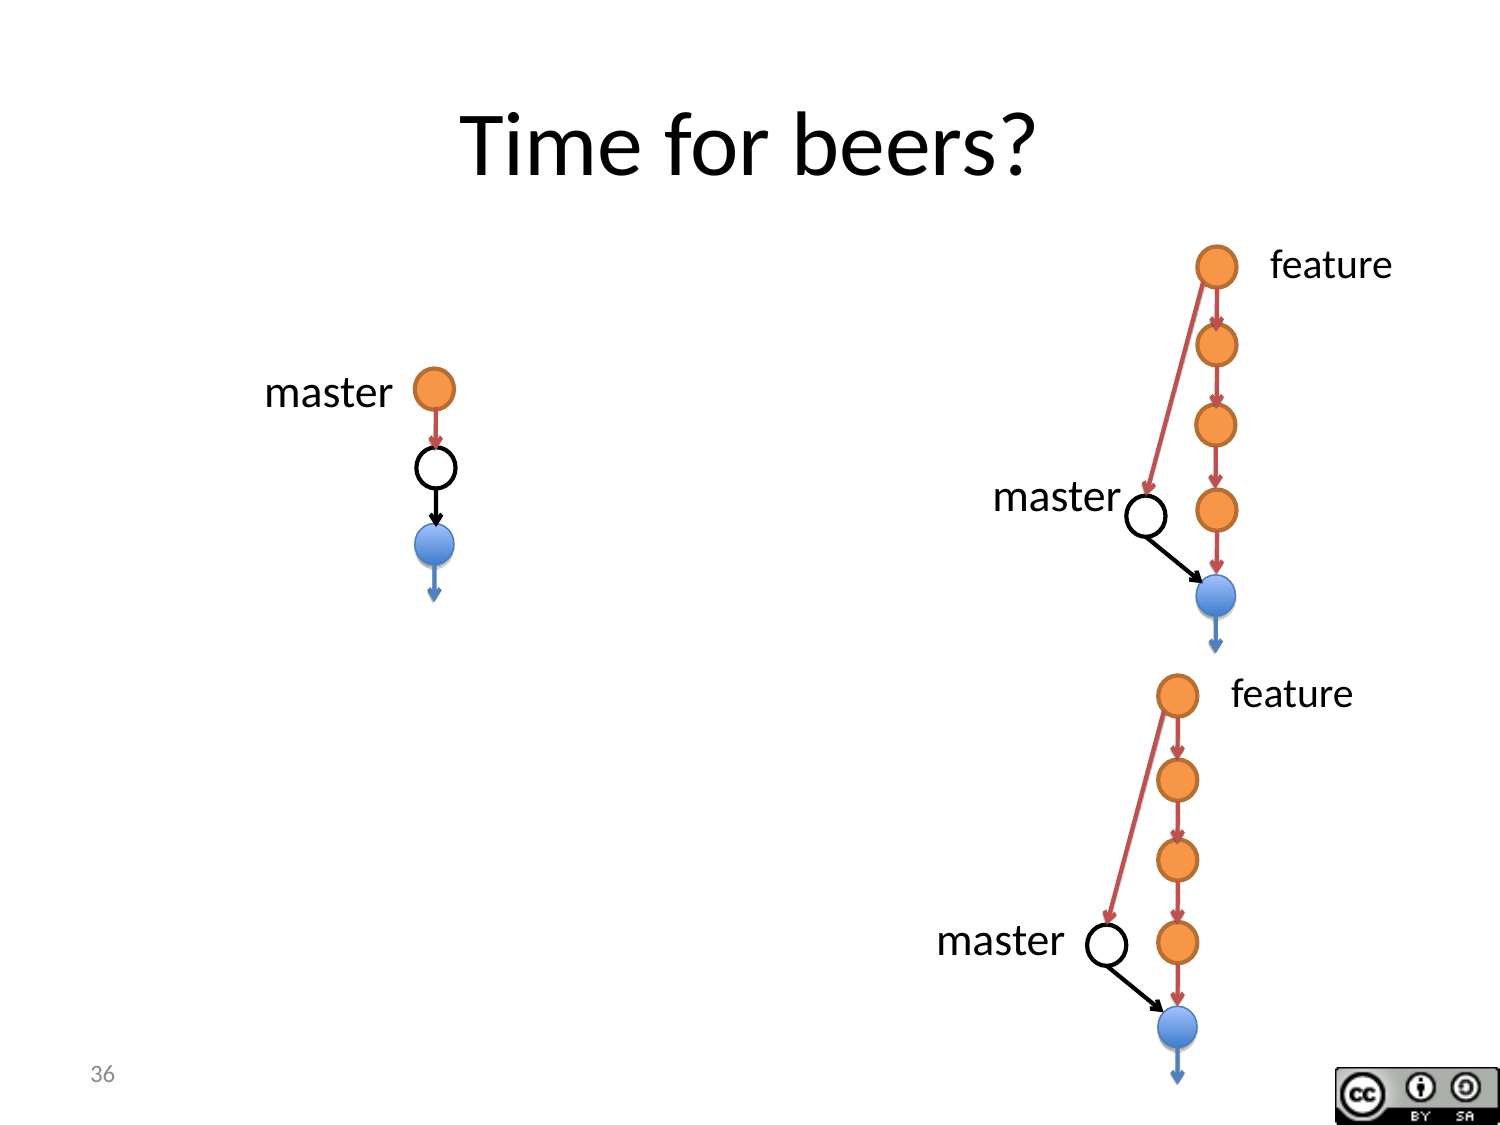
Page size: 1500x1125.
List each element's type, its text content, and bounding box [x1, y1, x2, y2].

text_box [1158, 675, 1198, 717]
text_box [1158, 759, 1198, 801]
text_box master [232, 354, 425, 425]
text_box [414, 447, 456, 565]
text_box feature [1235, 229, 1428, 295]
text_box [1197, 246, 1237, 288]
text_box [1196, 404, 1236, 446]
text_box [1197, 324, 1237, 366]
text_box [1158, 840, 1198, 881]
text_box [1197, 489, 1237, 531]
text_box [1126, 495, 1236, 616]
picture [1335, 1067, 1500, 1125]
slide_number <number> [75, 1042, 425, 1103]
text_box [414, 368, 455, 410]
text_box [1158, 922, 1198, 963]
title Time for beers? [75, 45, 1425, 233]
text_box [1087, 924, 1198, 1048]
text_box master [904, 902, 1097, 973]
text_box feature [1196, 658, 1389, 724]
text_box master [960, 457, 1153, 528]
